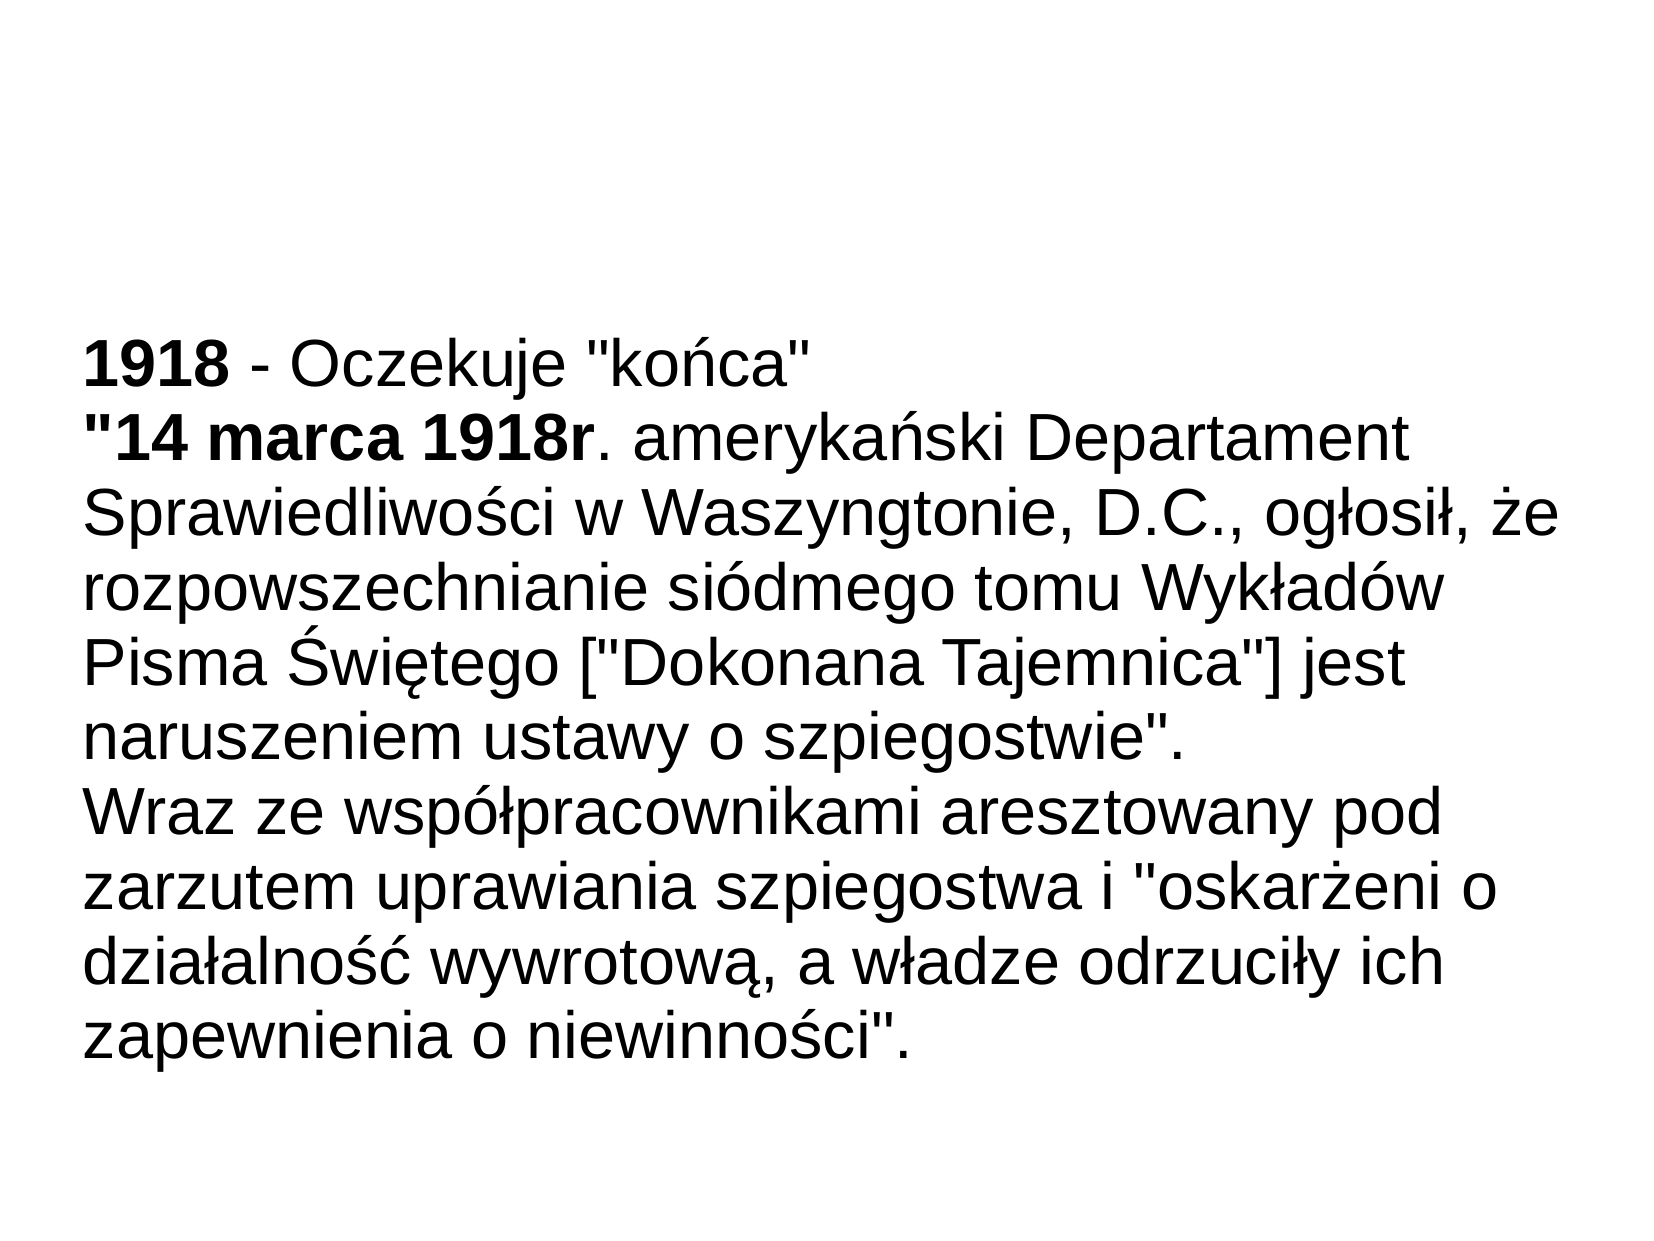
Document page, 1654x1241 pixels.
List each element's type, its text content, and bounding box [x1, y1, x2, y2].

subtitle 1918 - Oczekuje "końca" "14 marca 1918r. amerykański Departament Sprawiedliwości w Waszyngtonie, D.C., ogłosił, że rozpowszechnianie siódmego tomu Wykładów Pisma Świętego ["Dokonana Tajemnica"] jest naruszeniem ustawy o szpiegostwie". Wraz ze współpracownikami aresztowany pod zarzutem uprawiania szpiegostwa i "oskarżeni o działalność wywrotową, a władze odrzuciły ich zapewnienia o niewinności". [82, 297, 1571, 1102]
